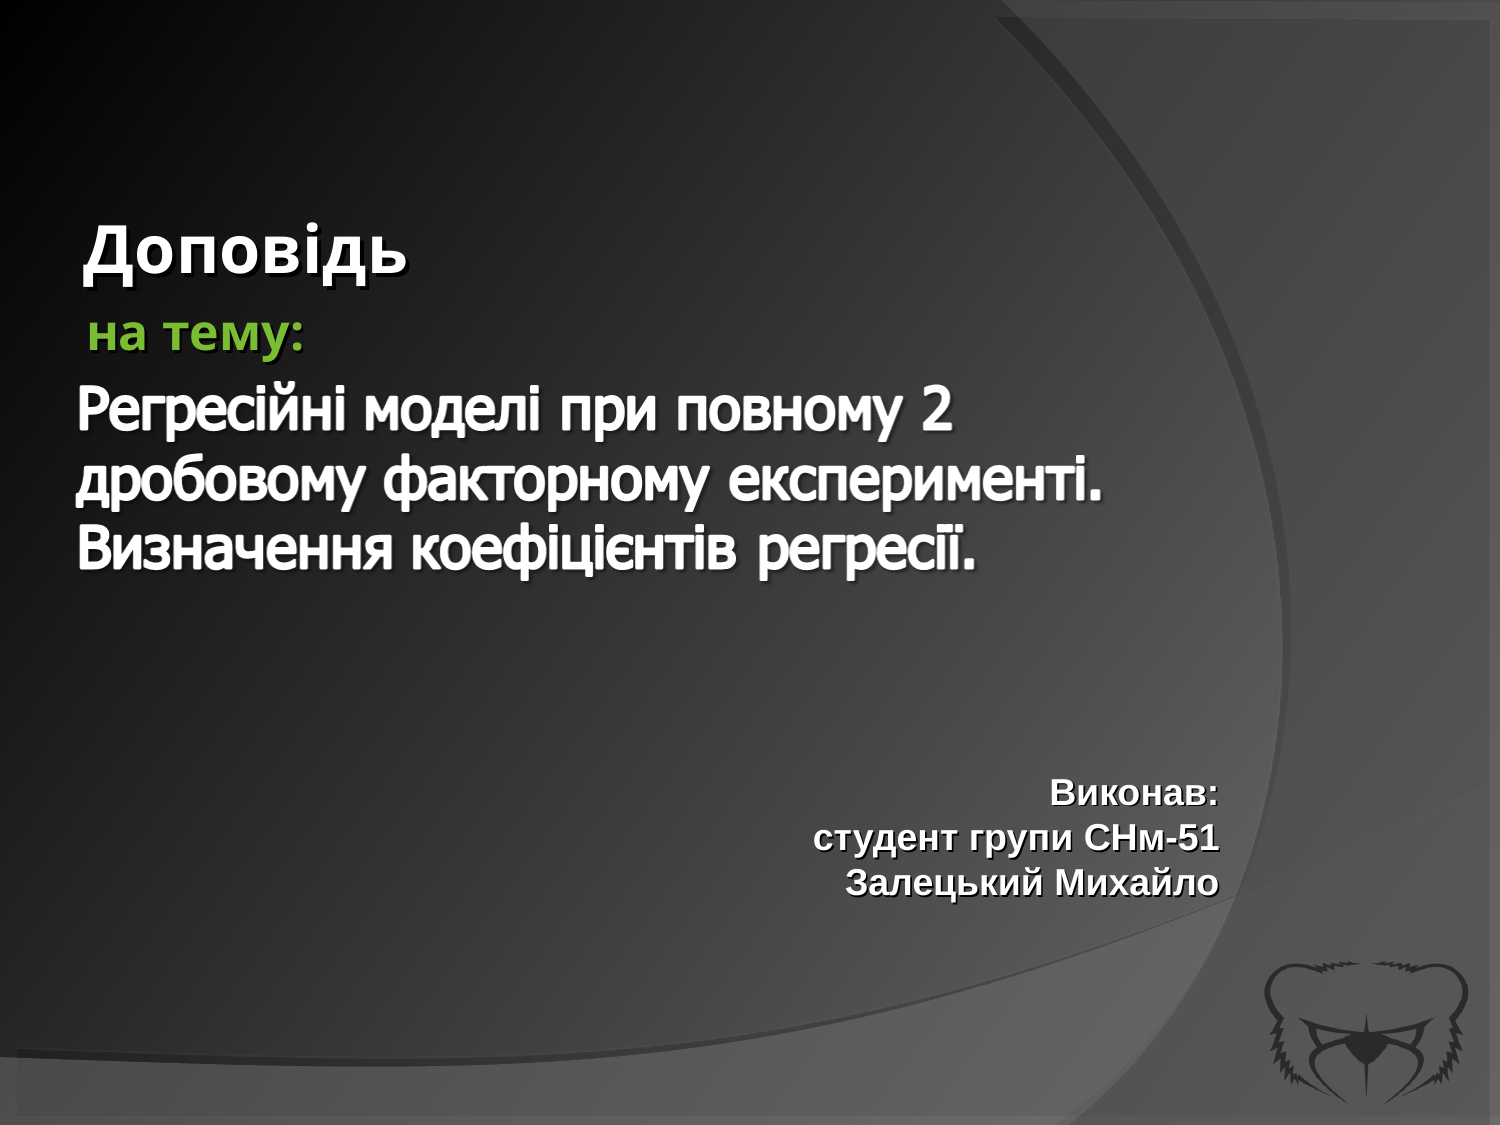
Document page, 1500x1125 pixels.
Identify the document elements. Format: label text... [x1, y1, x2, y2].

picture [1171, 920, 1500, 1125]
text_box на тему: [71, 292, 320, 352]
text_box Виконав: студент групи СНм-51 Залецький Михайло [796, 749, 1228, 904]
text_box Доповідь [69, 199, 424, 295]
text_box [40, 352, 1232, 670]
